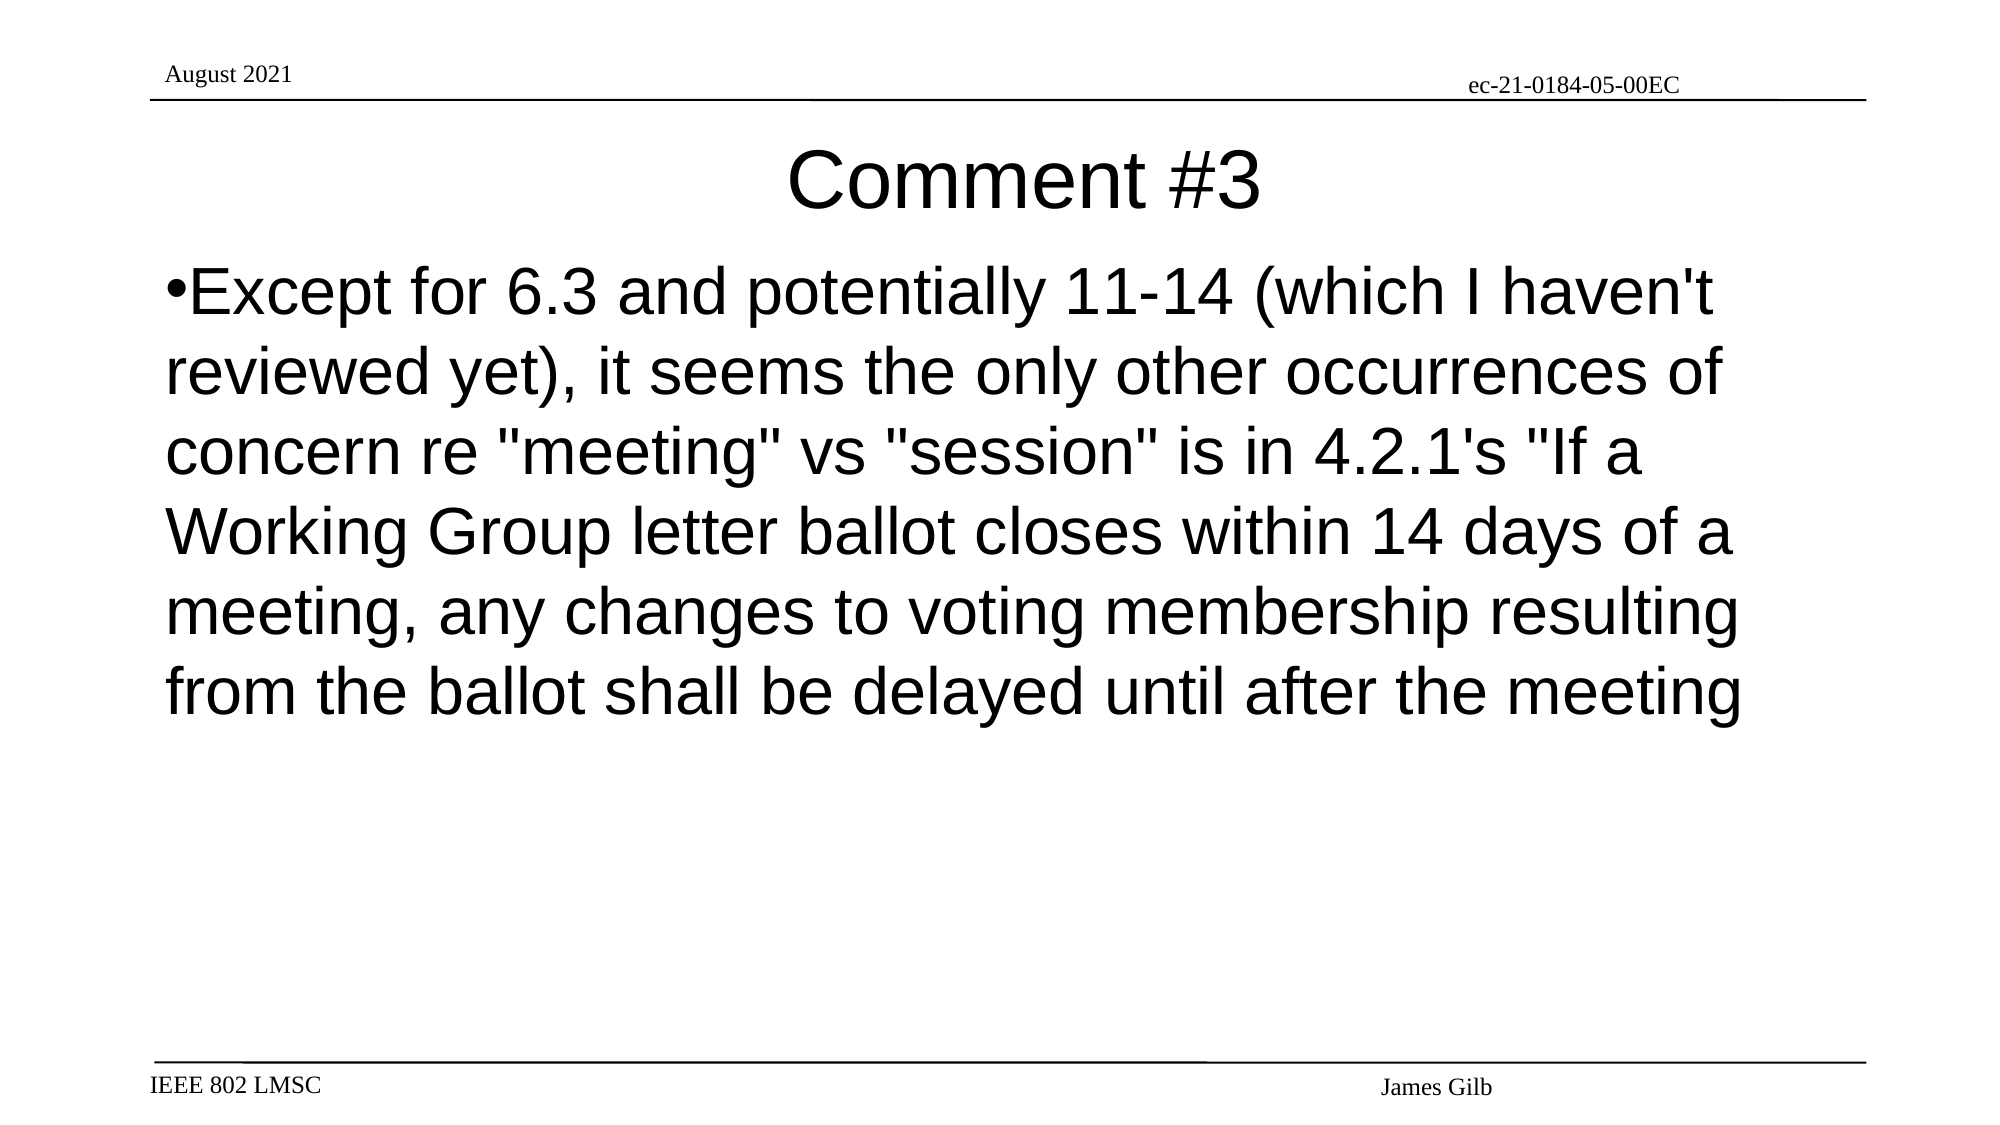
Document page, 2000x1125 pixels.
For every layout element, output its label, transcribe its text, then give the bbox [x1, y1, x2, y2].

list Except for 6.3 and potentially 11-14 (which I haven't reviewed yet), it seems the only other occurrences of concern re "meeting" vs "session" is in 4.2.1's "If a Working Group letter ballot closes within 14 days of a meeting, any changes to voting membership resulting from the ballot shall be delayed until after the meeting [149, 239, 1900, 1051]
title Comment #3 [149, 112, 1900, 238]
